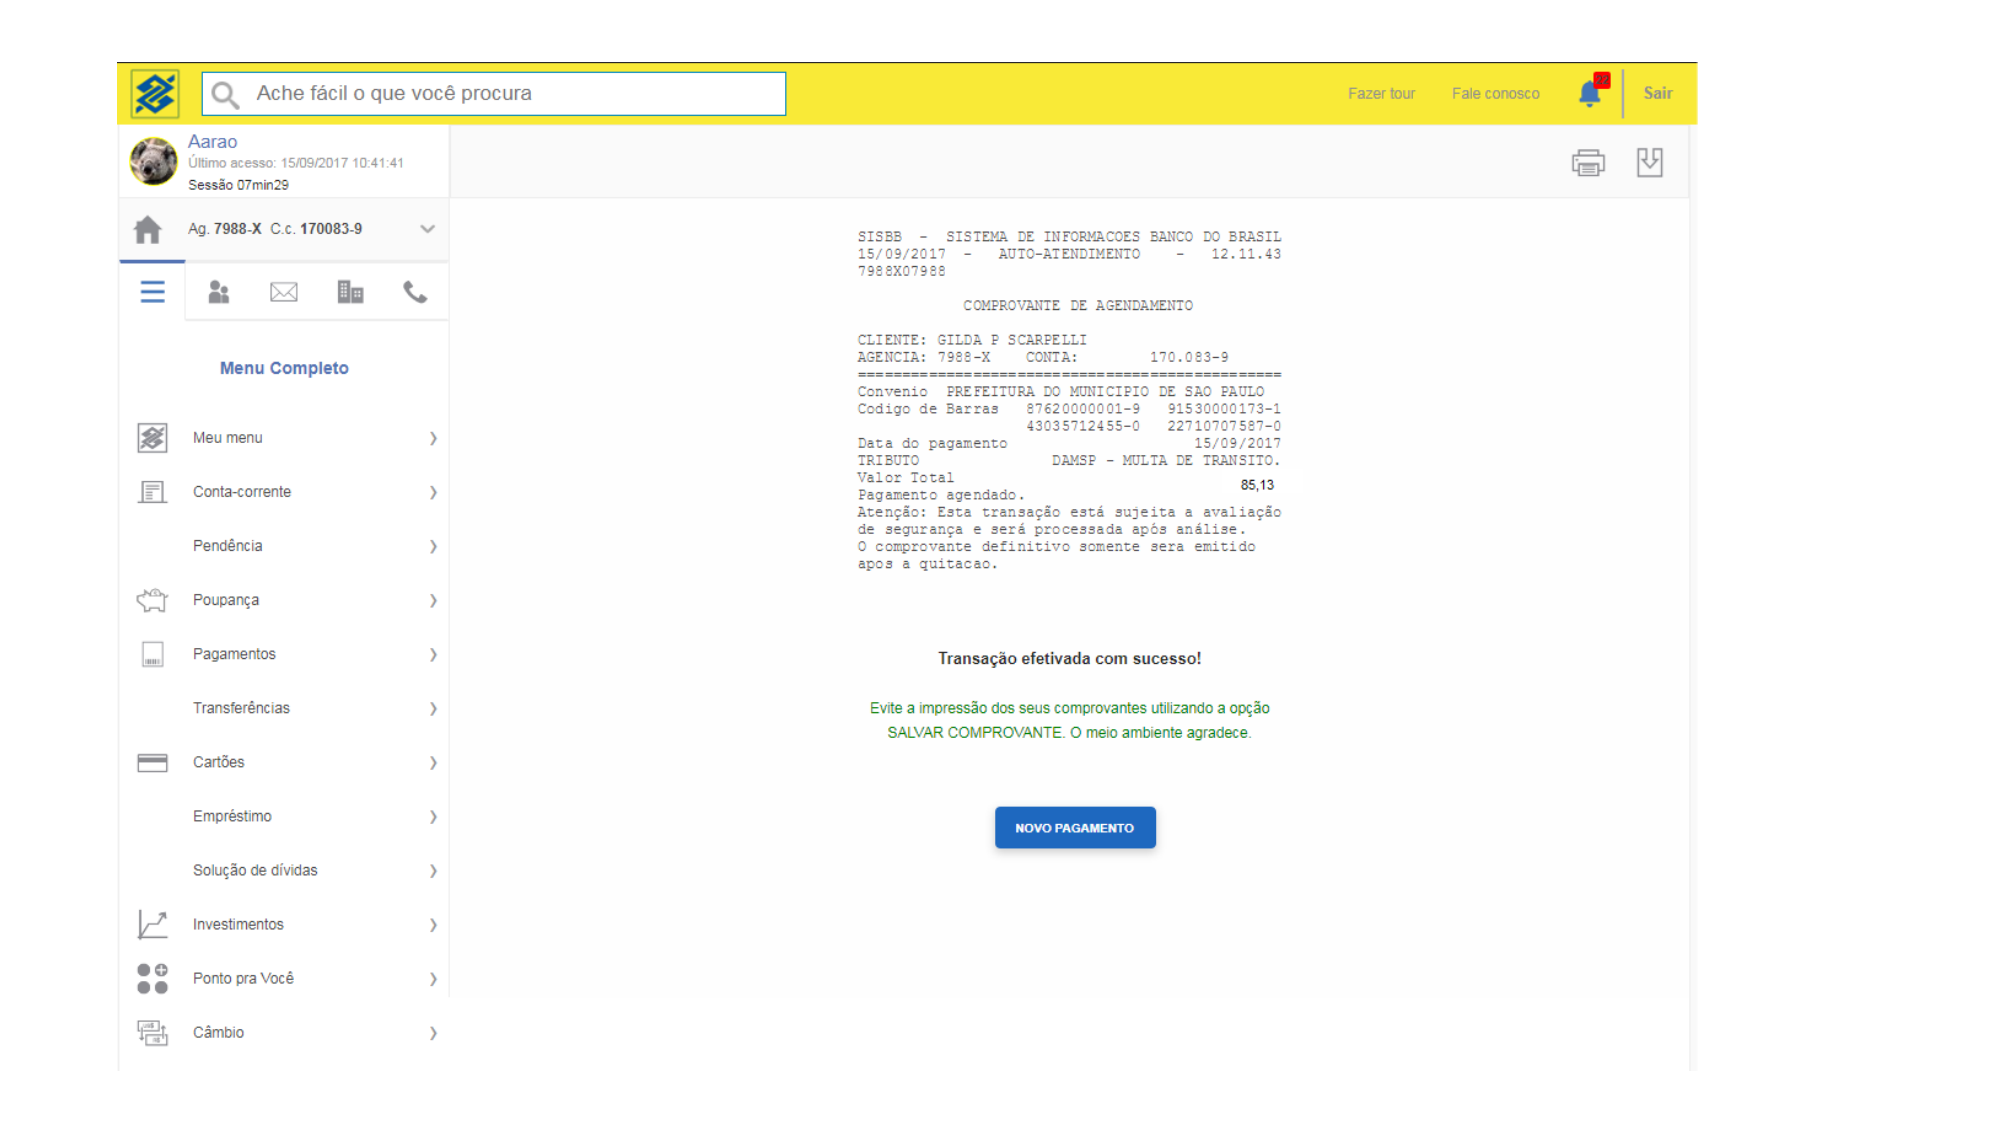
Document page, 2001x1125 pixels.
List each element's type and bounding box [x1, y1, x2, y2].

picture [117, 62, 1698, 1071]
